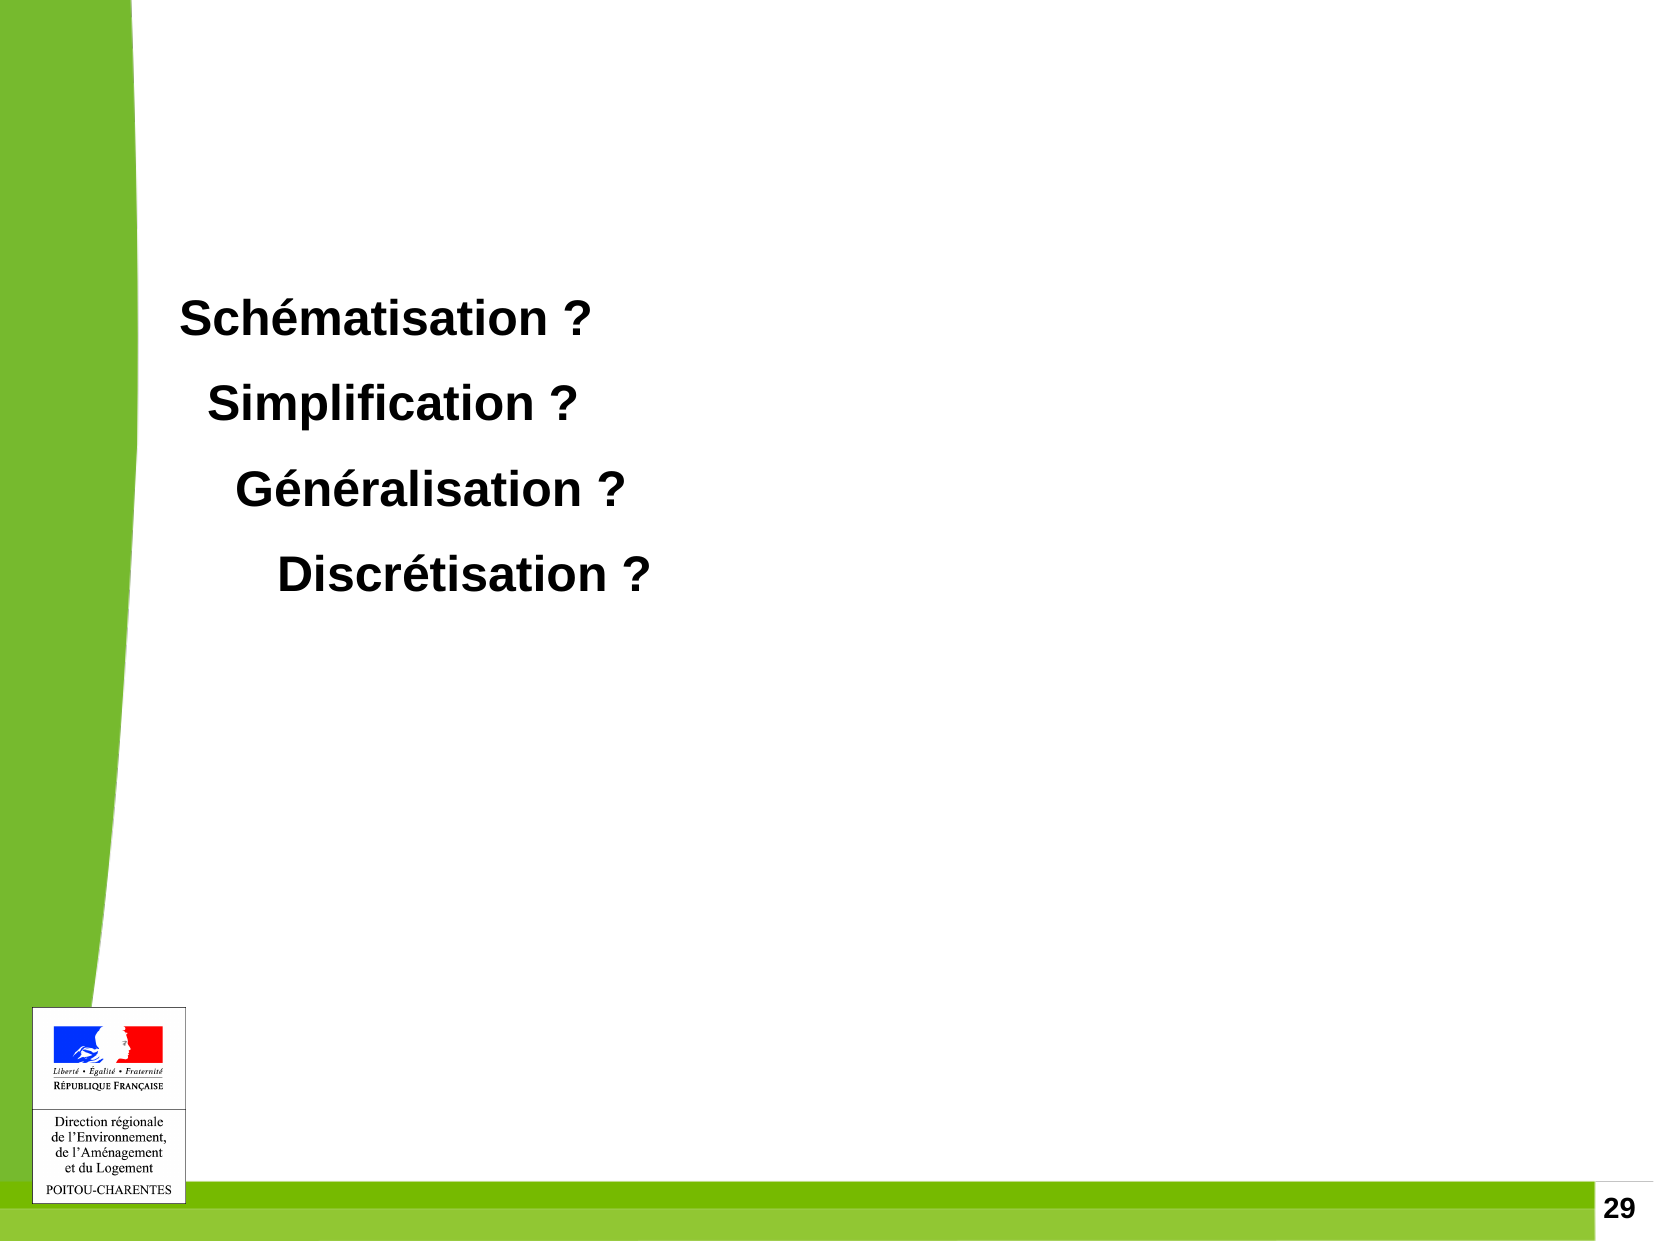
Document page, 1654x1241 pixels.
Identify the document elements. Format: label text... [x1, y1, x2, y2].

picture [0, 0, 1654, 1241]
list Schématisation ? Simplification ? Généralisation ? Discrétisation ? [179, 290, 1509, 1010]
